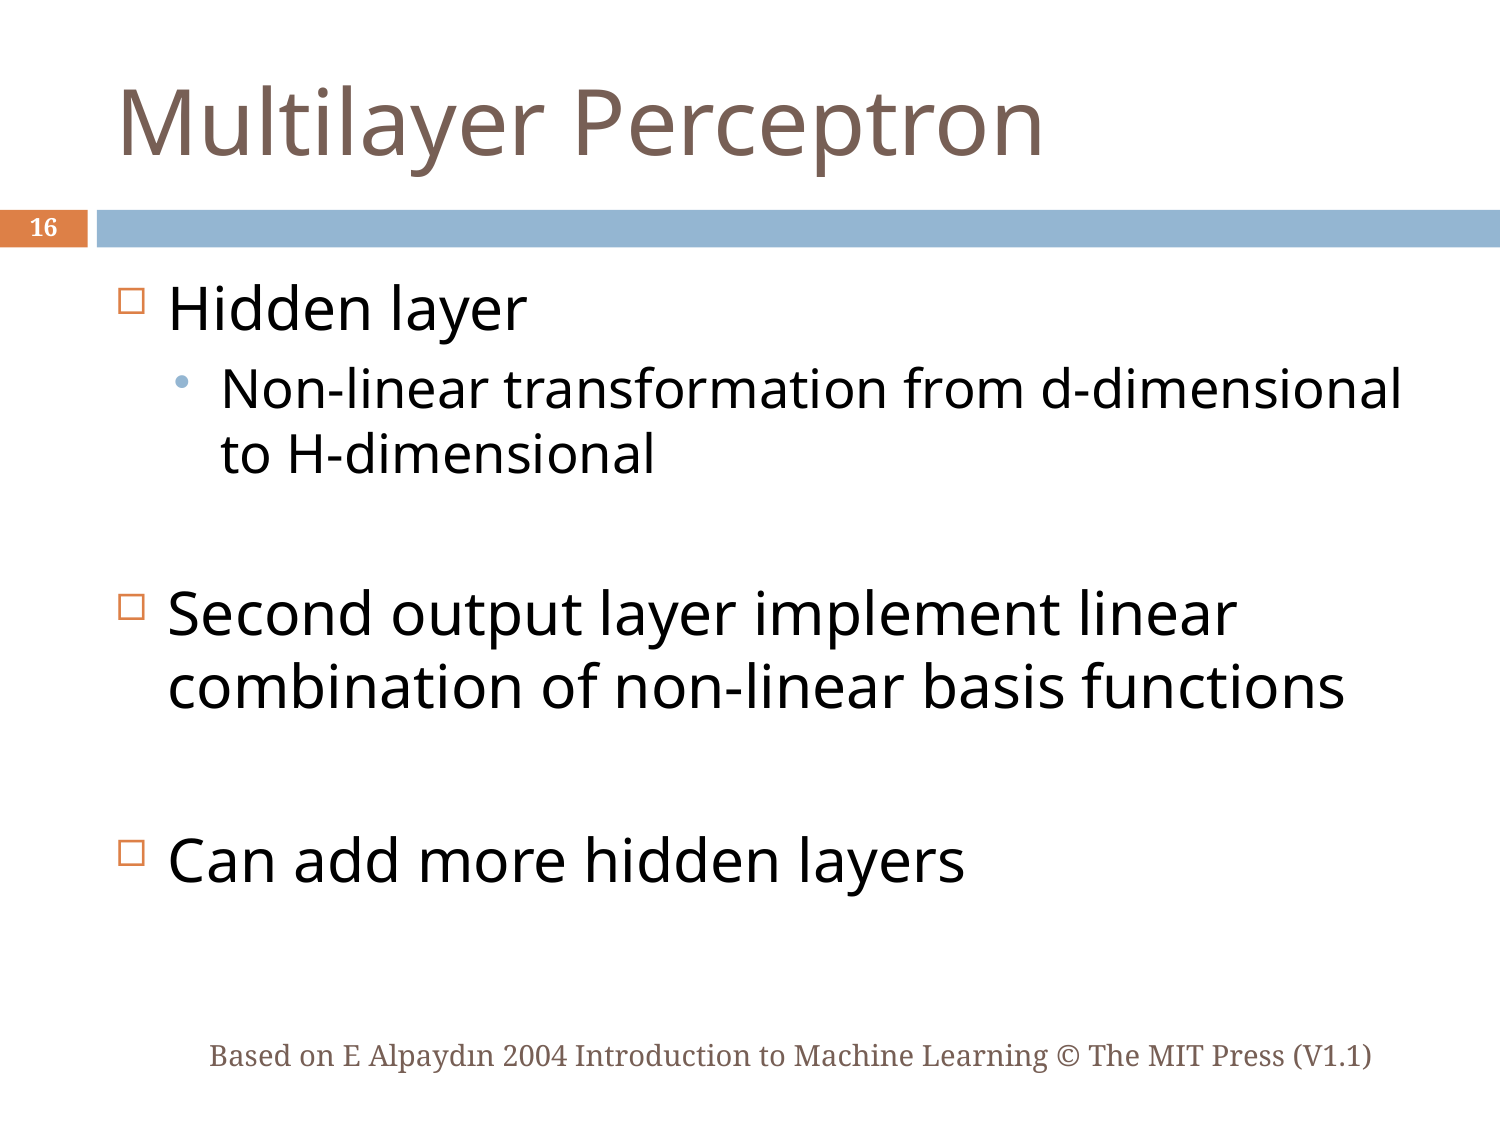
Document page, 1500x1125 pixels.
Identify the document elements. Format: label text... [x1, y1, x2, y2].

title Multilayer Perceptron [100, 37, 1438, 201]
text_box Based on E Alpaydın 2004 Introduction to Machine Learning © The MIT Press (V1.1) [99, 1025, 1388, 1085]
text_box <number> [0, 208, 88, 249]
list Hidden layer Non-linear transformation from d-dimensional to H-dimensional Second output layer implement linear combination of non-linear basis functions Can add more hidden layers [100, 262, 1438, 1001]
